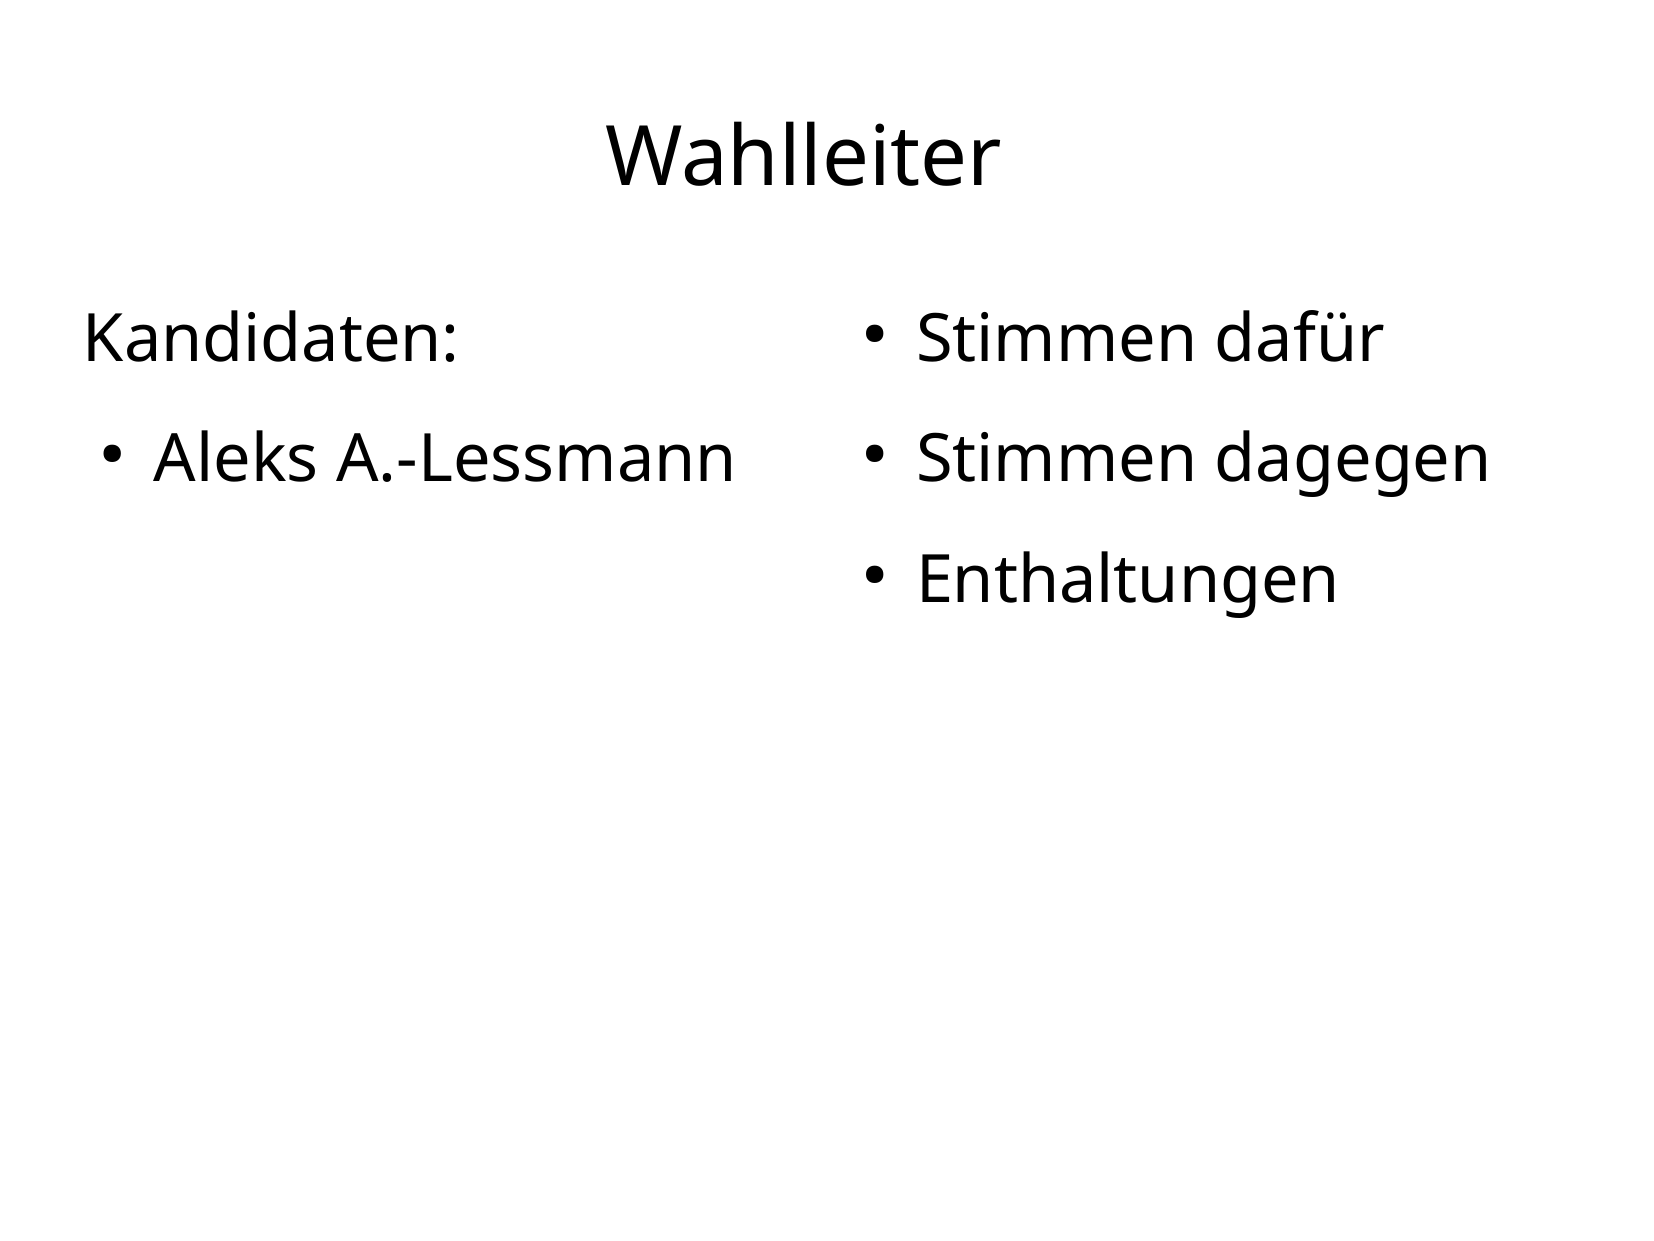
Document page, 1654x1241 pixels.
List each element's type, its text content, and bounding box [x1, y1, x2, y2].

title Wahlleiter [82, 56, 1571, 250]
list Stimmen dafür Stimmen dagegen Enthaltungen [845, 290, 1572, 1094]
list Kandidaten: Aleks A.-Lessmann [82, 290, 809, 1094]
